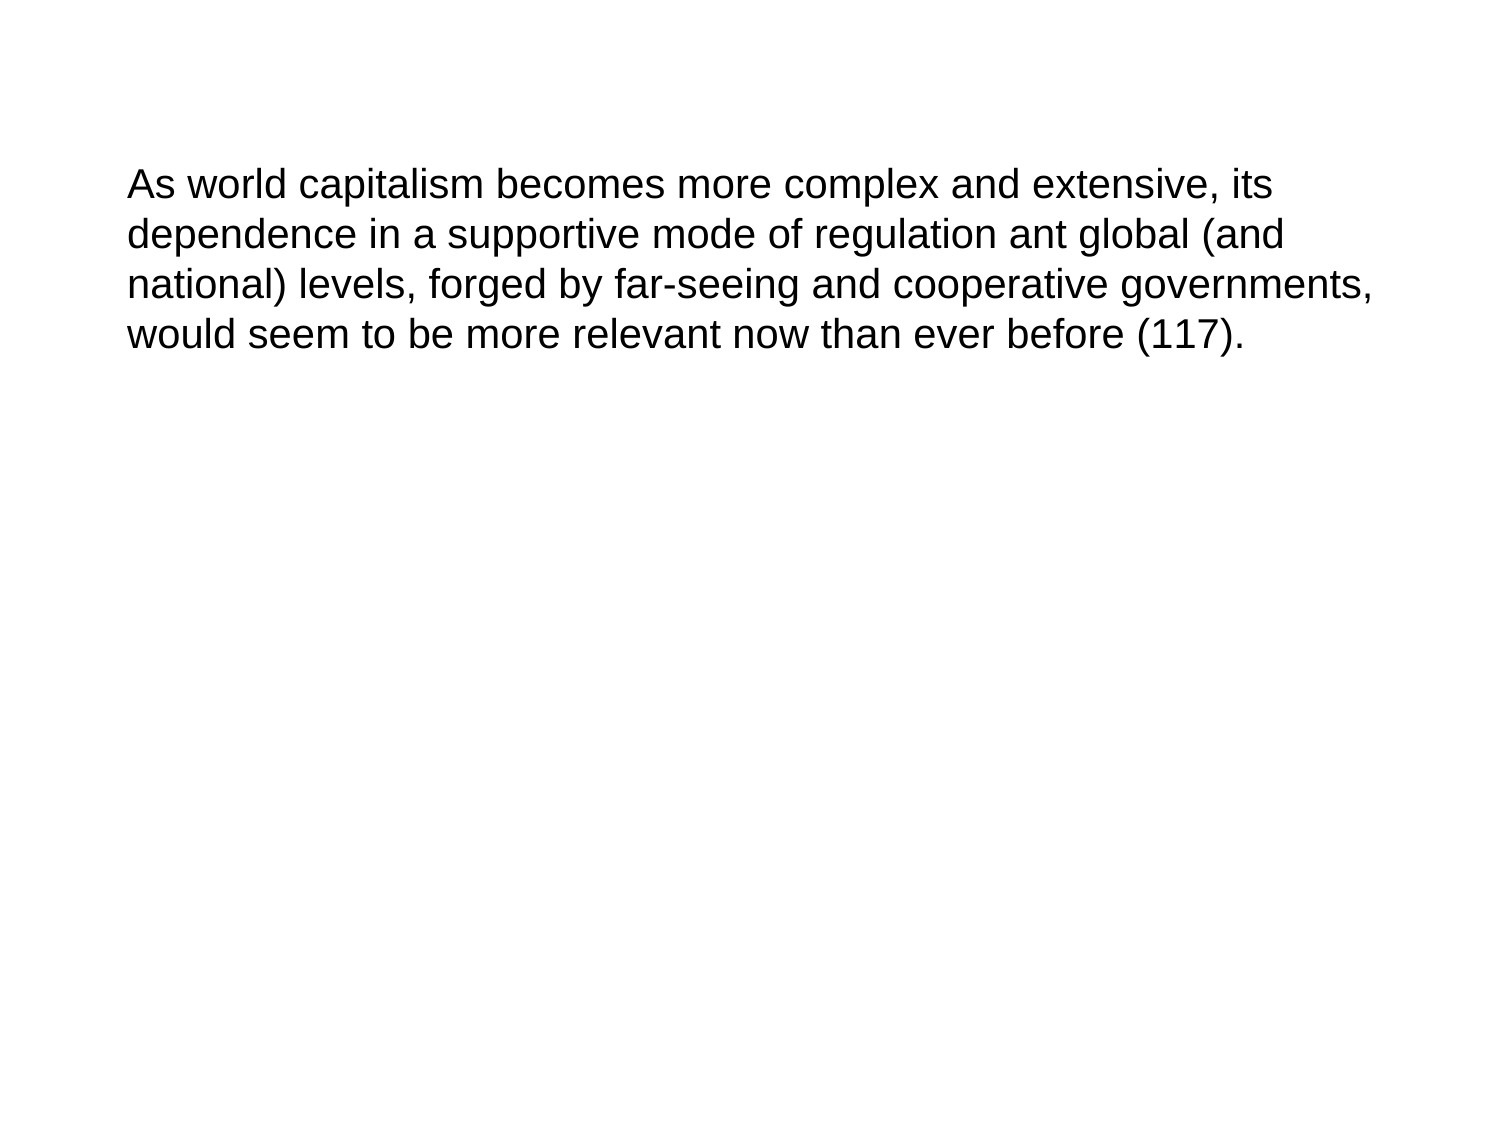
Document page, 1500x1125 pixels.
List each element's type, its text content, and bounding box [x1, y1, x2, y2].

text_box As world capitalism becomes more complex and extensive, its dependence in a supportive mode of regulation ant global (and national) levels, forged by far-seeing and cooperative governments, would seem to be more relevant now than ever before (117). [112, 148, 1412, 365]
